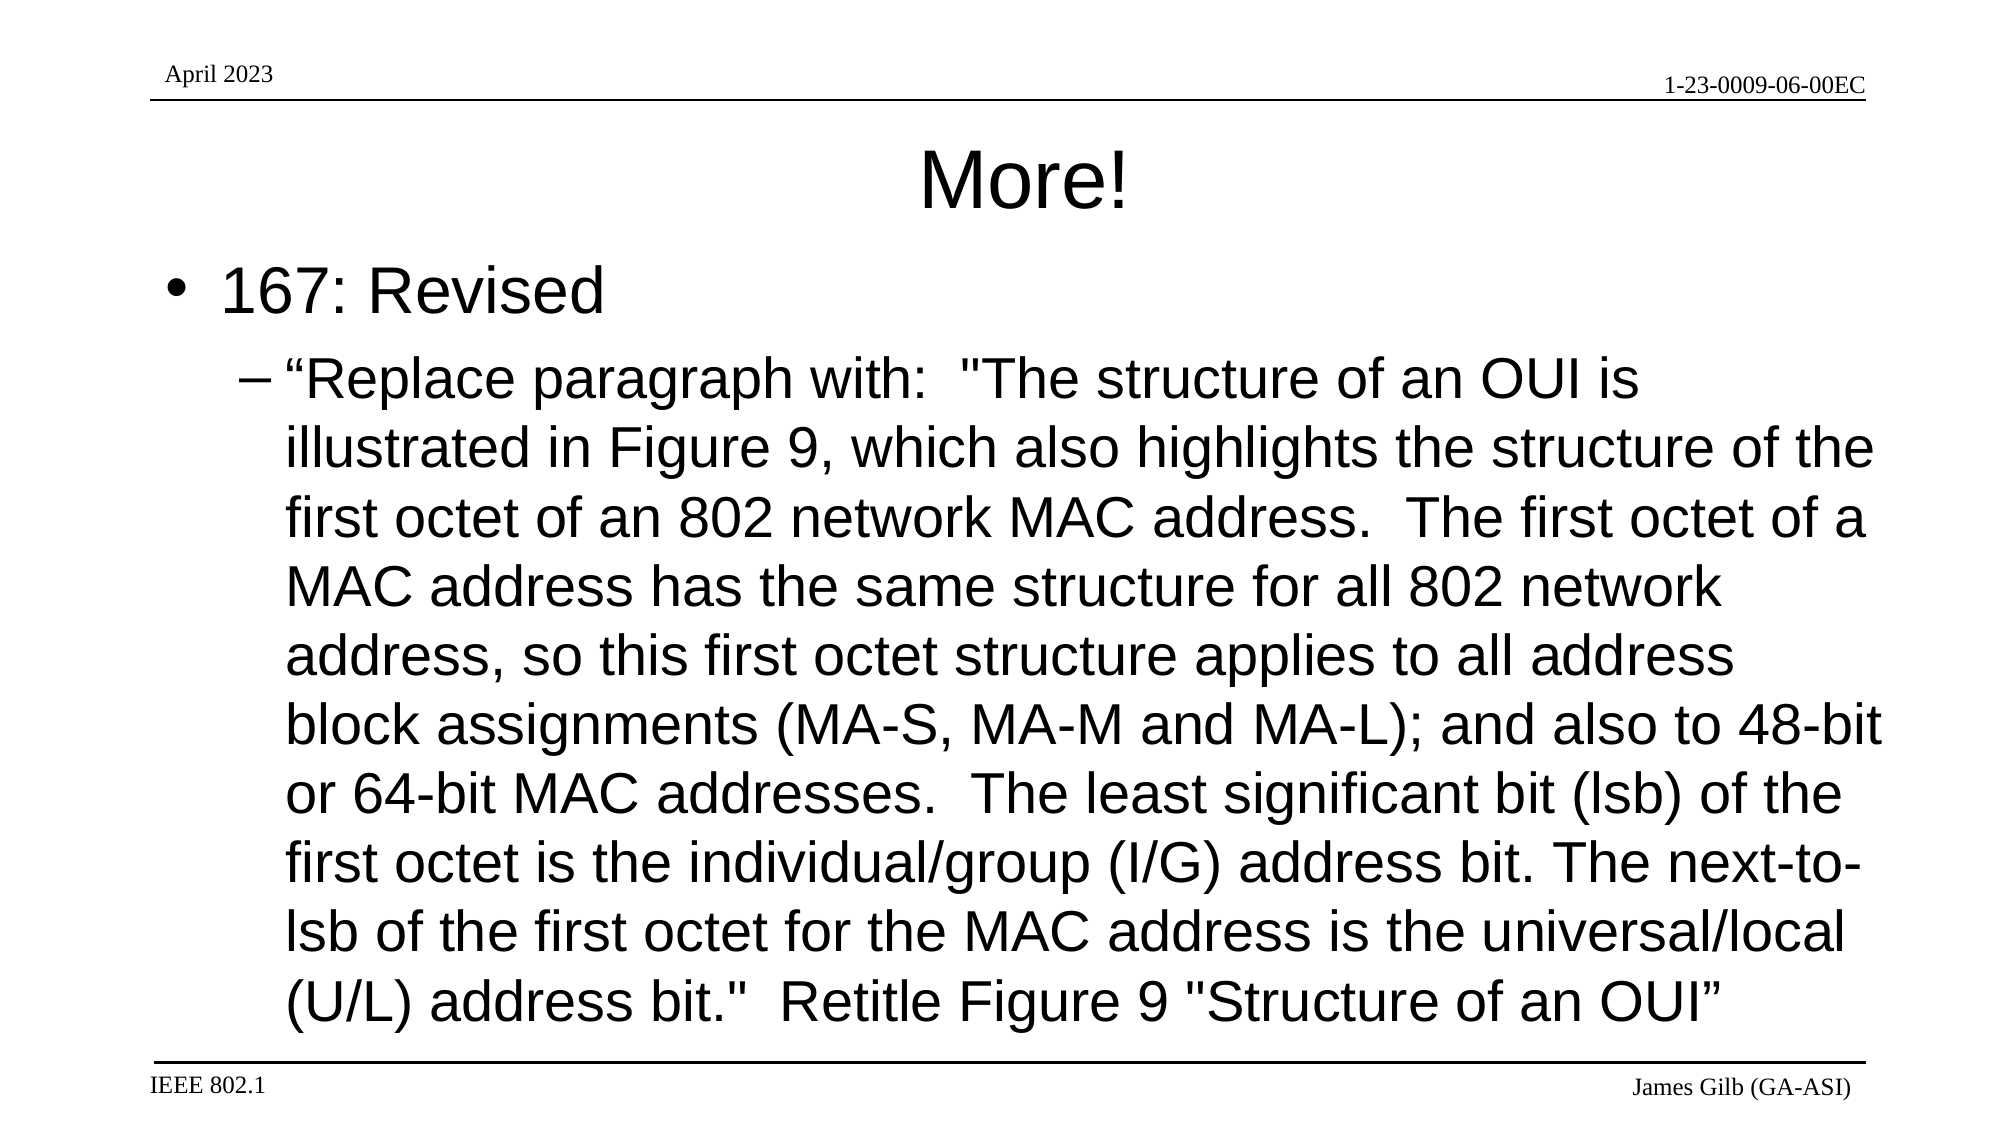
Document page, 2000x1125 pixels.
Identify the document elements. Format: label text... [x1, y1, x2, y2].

title More! [149, 112, 1900, 238]
list 167: Revised “Replace paragraph with: "The structure of an OUI is illustrated in Figure 9, which also highlights the structure of the first octet of an 802 network MAC address. The first octet of a MAC address has the same structure for all 802 network address, so this first octet structure applies to all address block assignments (MA-S, MA-M and MA-L); and also to 48-bit or 64-bit MAC addresses. The least significant bit (lsb) of the first octet is the individual/group (I/G) address bit. The next-to-lsb of the first octet for the MAC address is the universal/local (U/L) address bit." Retitle Figure 9 "Structure of an OUI” [150, 239, 1900, 1051]
